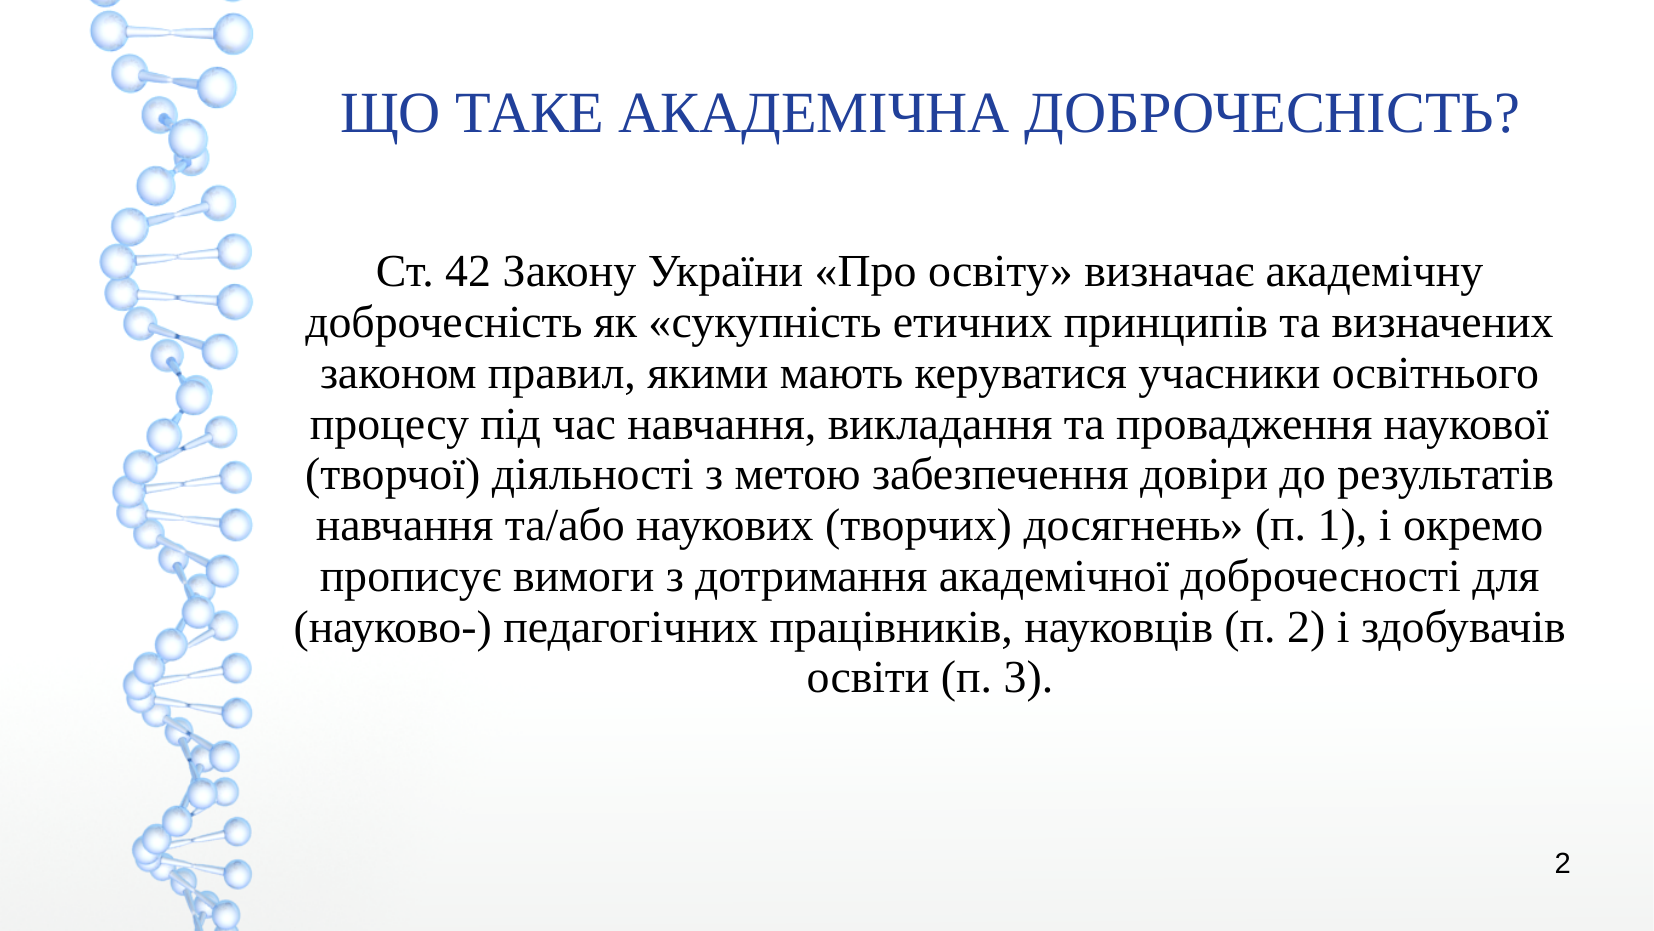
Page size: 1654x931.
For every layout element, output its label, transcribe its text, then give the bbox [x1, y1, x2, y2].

picture [0, 0, 1654, 931]
title ЩО ТАКЕ АКАДЕМІЧНА ДОБРОЧЕСНІСТЬ? [265, 35, 1595, 189]
subtitle Ст. 42 Закону України «Про освіту» визначає академічну доброчесність як «сукупність етичних принципів та визначених законом правил, якими мають керуватися учасники освітнього процесу під час навчання, викладання та провадження наукової (творчої) діяльності з метою забезпечення довіри до результатів навчання та/або наукових (творчих) досягнень» (п. 1), і окремо прописує вимоги з дотримання академічної доброчесності для (науково-) педагогічних працівників, науковців (п. 2) і здобувачів освіти (п. 3). [265, 204, 1595, 745]
